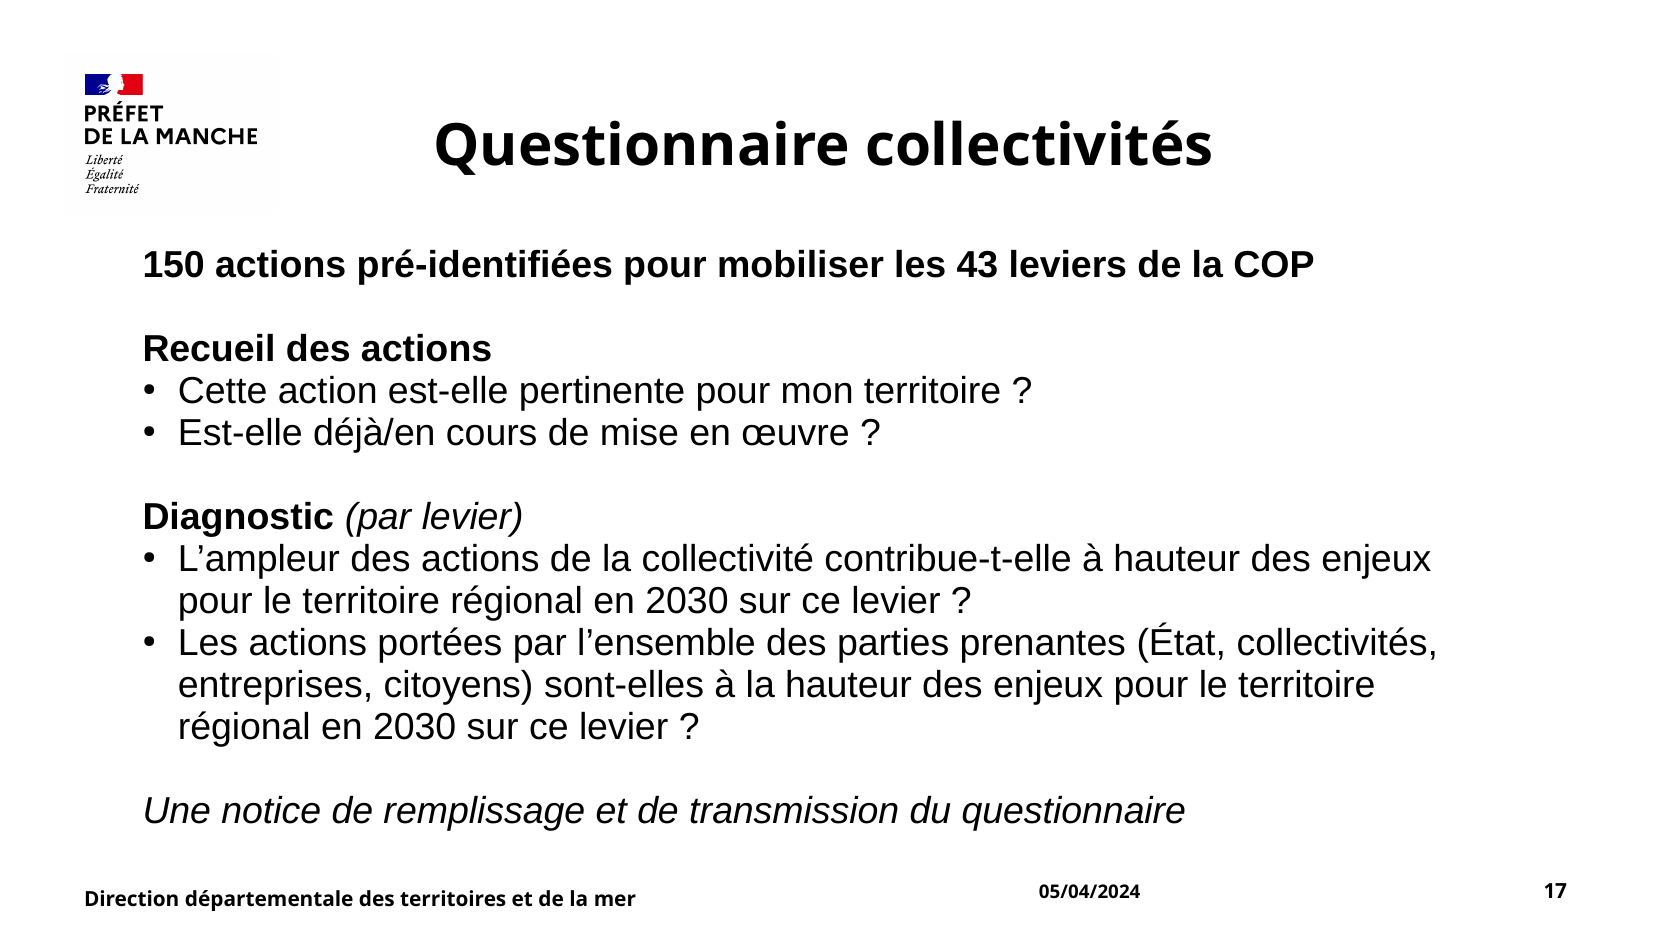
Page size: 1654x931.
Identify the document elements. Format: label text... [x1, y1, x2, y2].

subtitle 150 actions pré-identifiées pour mobiliser les 43 leviers de la COP Recueil des actions Cette action est-elle pertinente pour mon territoire ? Est-elle déjà/en cours de mise en œuvre ? Diagnostic (par levier) L’ampleur des actions de la collectivité contribue-t-elle à hauteur des enjeux pour le territoire régional en 2030 sur ce levier ? Les actions portées par l’ensemble des parties prenantes (État, collectivités, entreprises, citoyens) sont-elles à la hauteur des enjeux pour le territoire régional en 2030 sur ce levier ? Une notice de remplissage et de transmission du questionnaire [142, 243, 1512, 832]
title Questionnaire collectivités [79, 64, 1568, 221]
picture [64, 53, 278, 214]
